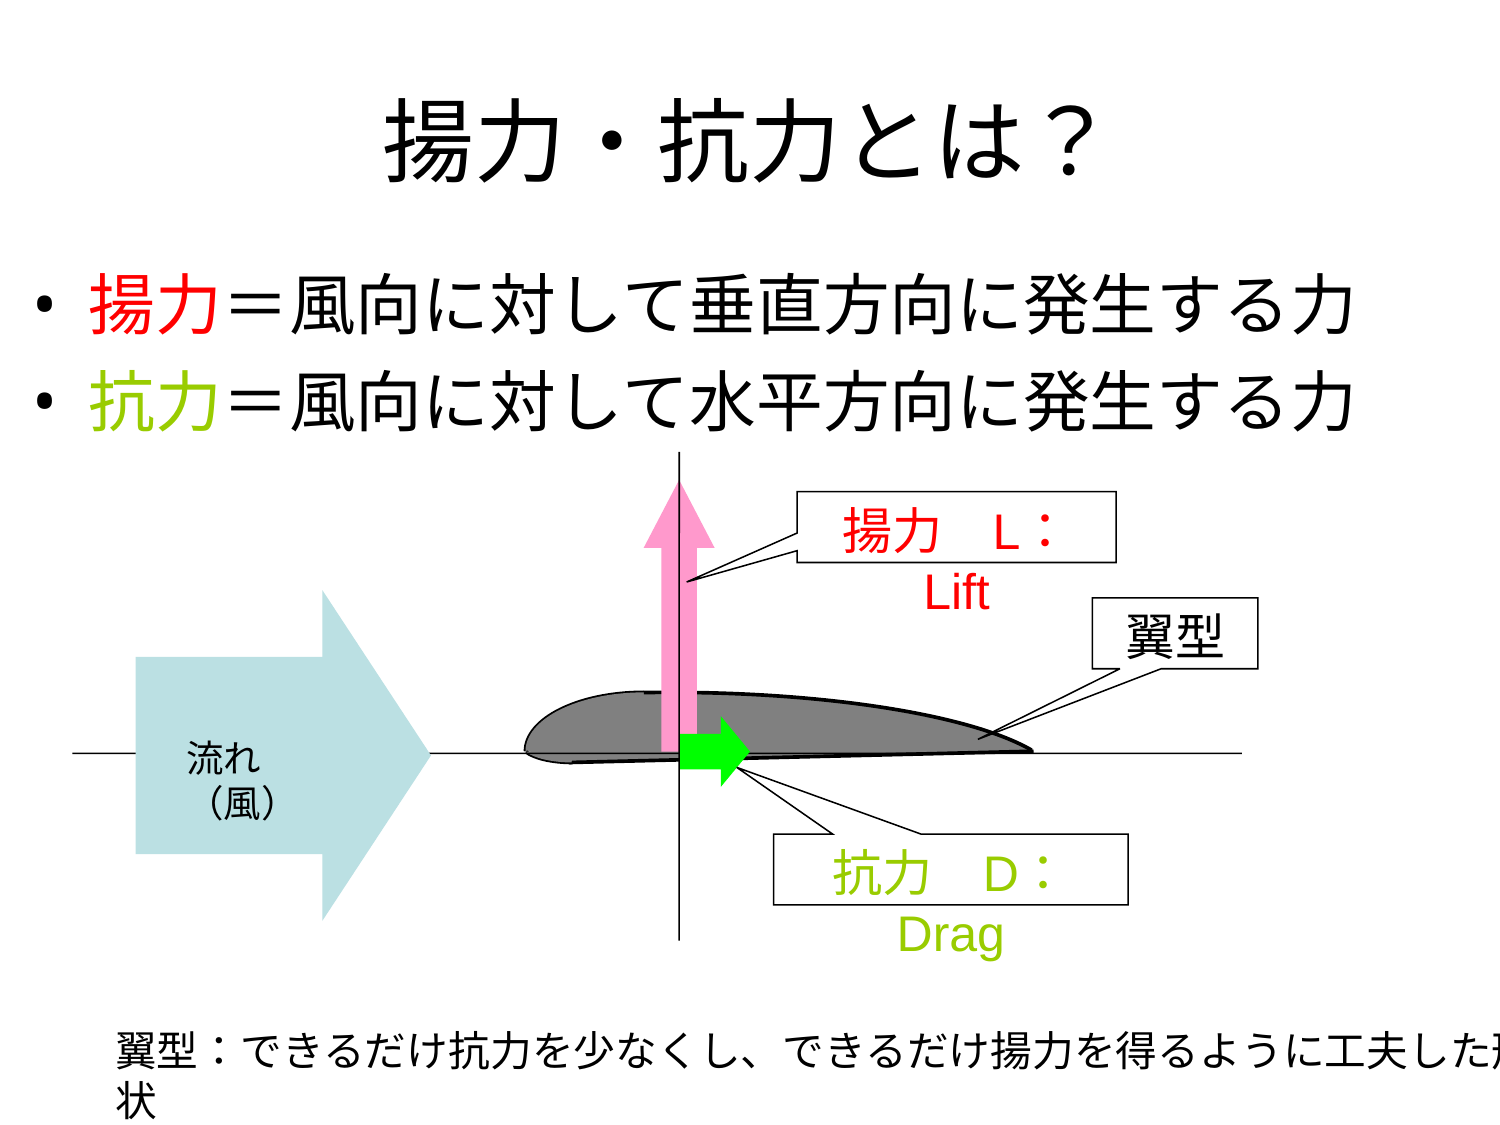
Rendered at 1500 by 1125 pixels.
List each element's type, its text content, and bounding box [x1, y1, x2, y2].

text_box [680, 483, 1023, 787]
list 揚力＝風向に対して垂直方向に発生する力 抗力＝風向に対して水平方向に発生する力 [17, 255, 1477, 998]
text_box 抗力 D：Drag [736, 767, 1129, 905]
text_box 流れ（風） [171, 727, 384, 789]
text_box [525, 482, 678, 752]
text_box 翼型：できるだけ抗力を少なくし、できるだけ揚力を得るように工夫した形状 [100, 1017, 1500, 1083]
text_box 揚力 L：Lift [686, 491, 1117, 582]
text_box [135, 590, 431, 921]
text_box [531, 755, 678, 763]
title 揚力・抗力とは？ [75, 45, 1426, 233]
text_box 翼型 [977, 597, 1258, 740]
